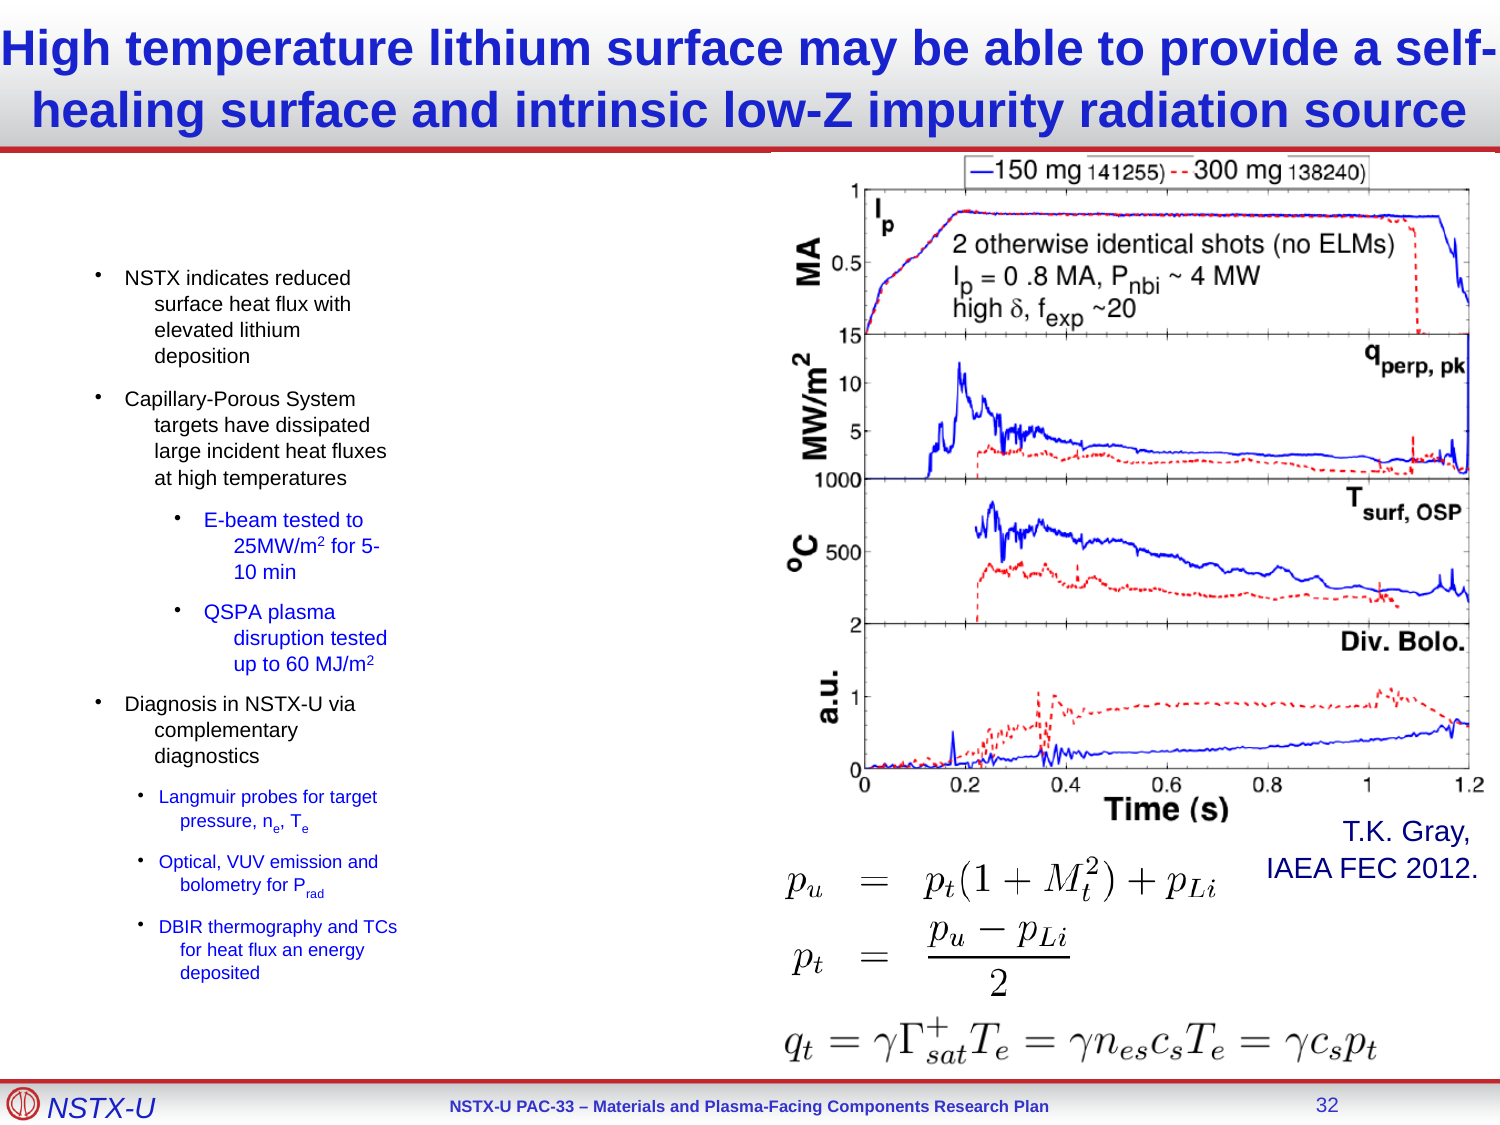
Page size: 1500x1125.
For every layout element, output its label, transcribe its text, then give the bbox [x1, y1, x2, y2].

text_box T.K. Gray, IAEA FEC 2012. [1251, 803, 1495, 885]
list NSTX indicates reduced surface heat flux with elevated lithium deposition Capillary-Porous System targets have dissipated large incident heat fluxes at high temperatures E-beam tested to 25MW/m2 for 5-10 min QSPA plasma disruption tested up to 60 MJ/m2 Diagnosis in NSTX-U via complementary diagnostics Langmuir probes for target pressure, ne, Te Optical, VUV emission and bolometry for Prad DBIR thermography and TCs for heat flux an energy deposited [13, 158, 751, 1083]
picture [770, 852, 1222, 1003]
picture [771, 152, 1495, 828]
title High temperature lithium surface may be able to provide a self-healing surface and intrinsic low-Z impurity radiation source [0, 0, 1500, 150]
text_box 32 [1315, 1090, 1486, 1118]
picture [779, 1006, 1380, 1074]
